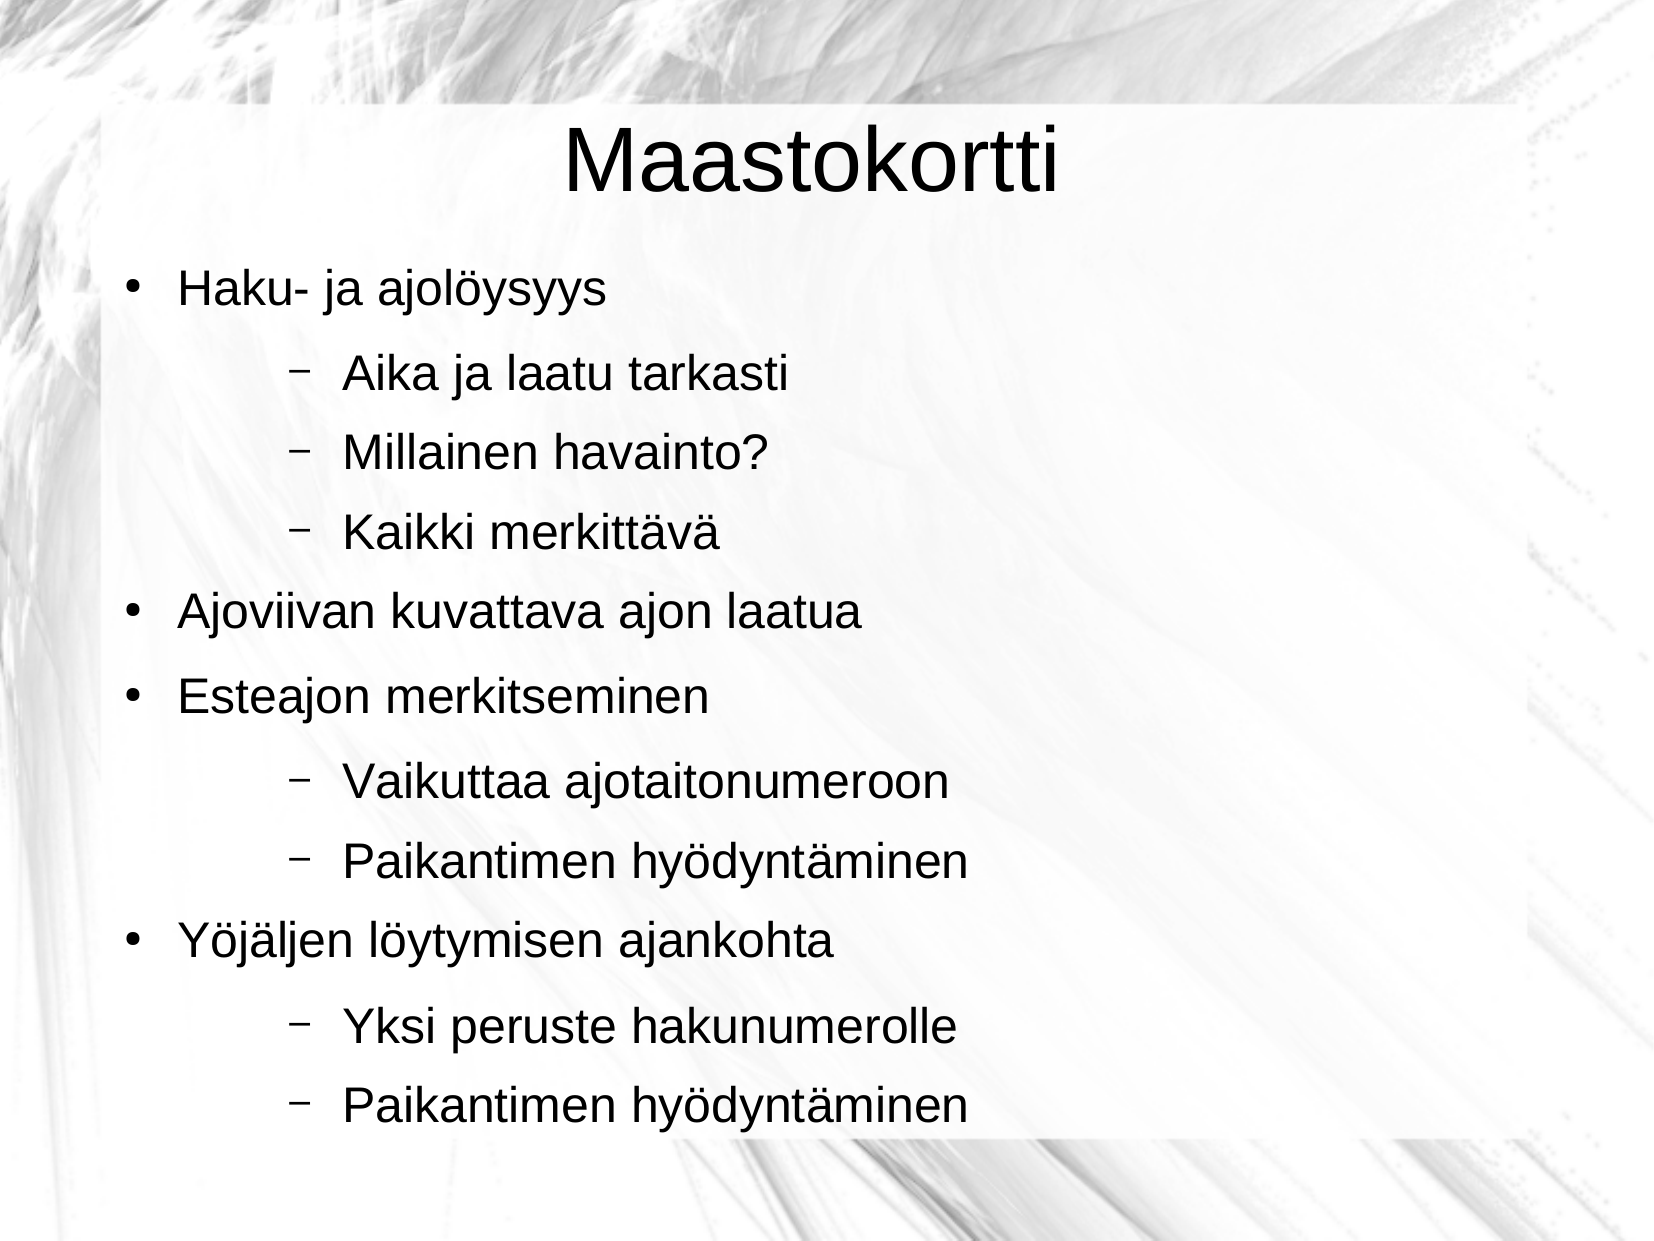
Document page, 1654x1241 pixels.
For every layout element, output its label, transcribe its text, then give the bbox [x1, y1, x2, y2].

picture [0, 0, 1654, 1241]
list Haku- ja ajolöysyys Aika ja laatu tarkasti Millainen havainto? Kaikki merkittävä Ajoviivan kuvattava ajon laatua Esteajon merkitseminen Vaikuttaa ajotaitonumeroon Paikantimen hyödyntäminen Yöjäljen löytymisen ajankohta Yksi peruste hakunumerolle Paikantimen hyödyntäminen [106, 259, 1560, 1208]
title Maastokortti [118, 82, 1506, 236]
